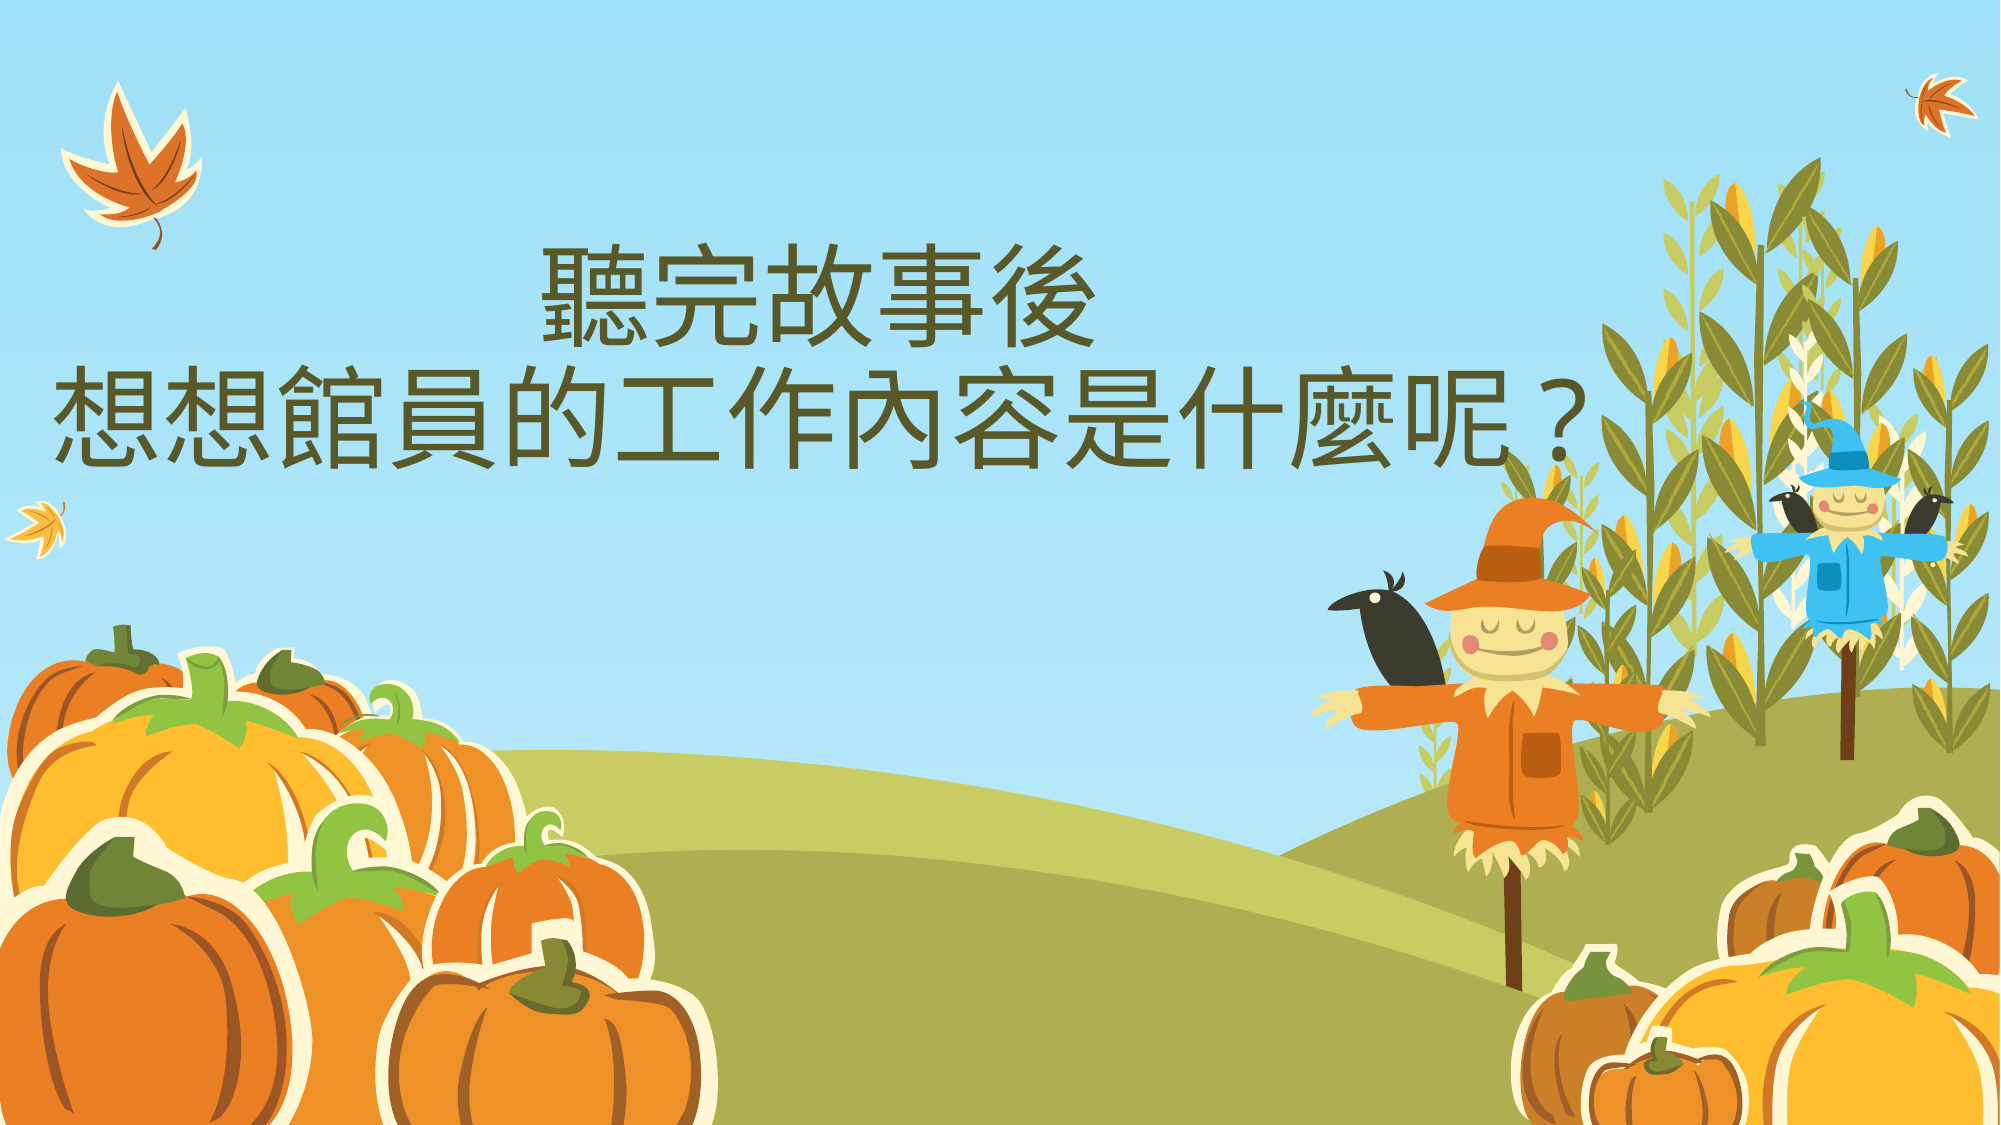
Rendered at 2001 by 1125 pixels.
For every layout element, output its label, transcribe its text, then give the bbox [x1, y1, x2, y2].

title 聽完故事後 想想館員的工作內容是什麼呢? [0, 75, 1661, 651]
